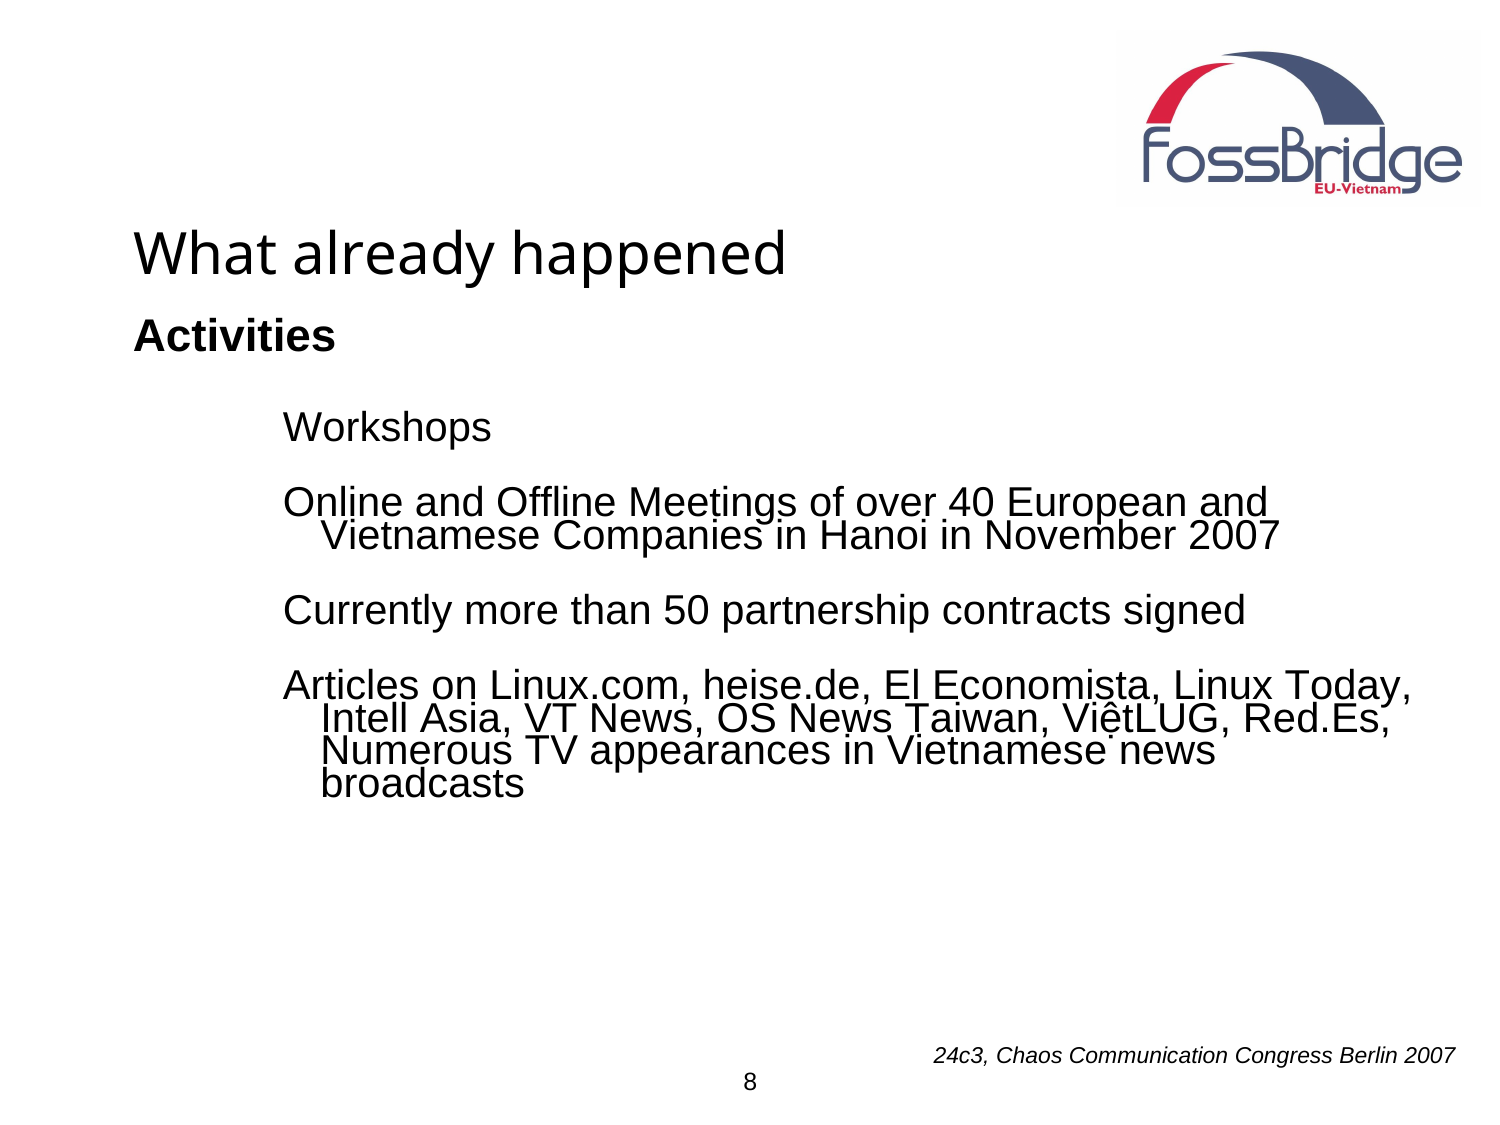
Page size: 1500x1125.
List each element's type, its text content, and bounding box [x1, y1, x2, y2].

picture [1116, 30, 1481, 207]
list Activities Workshops Online and Offline Meetings of over 40 European and Vietnamese Companies in Hanoi in November 2007 Currently more than 50 partnership contracts signed Articles on Linux.com, heise.de, El Economista, Linux Today, Intell Asia, VT News, OS News Taiwan, ViệtLUG, Red.Es, Numerous TV appearances in Vietnamese news broadcasts [118, 318, 1447, 1004]
title What already happened [118, 216, 1148, 318]
